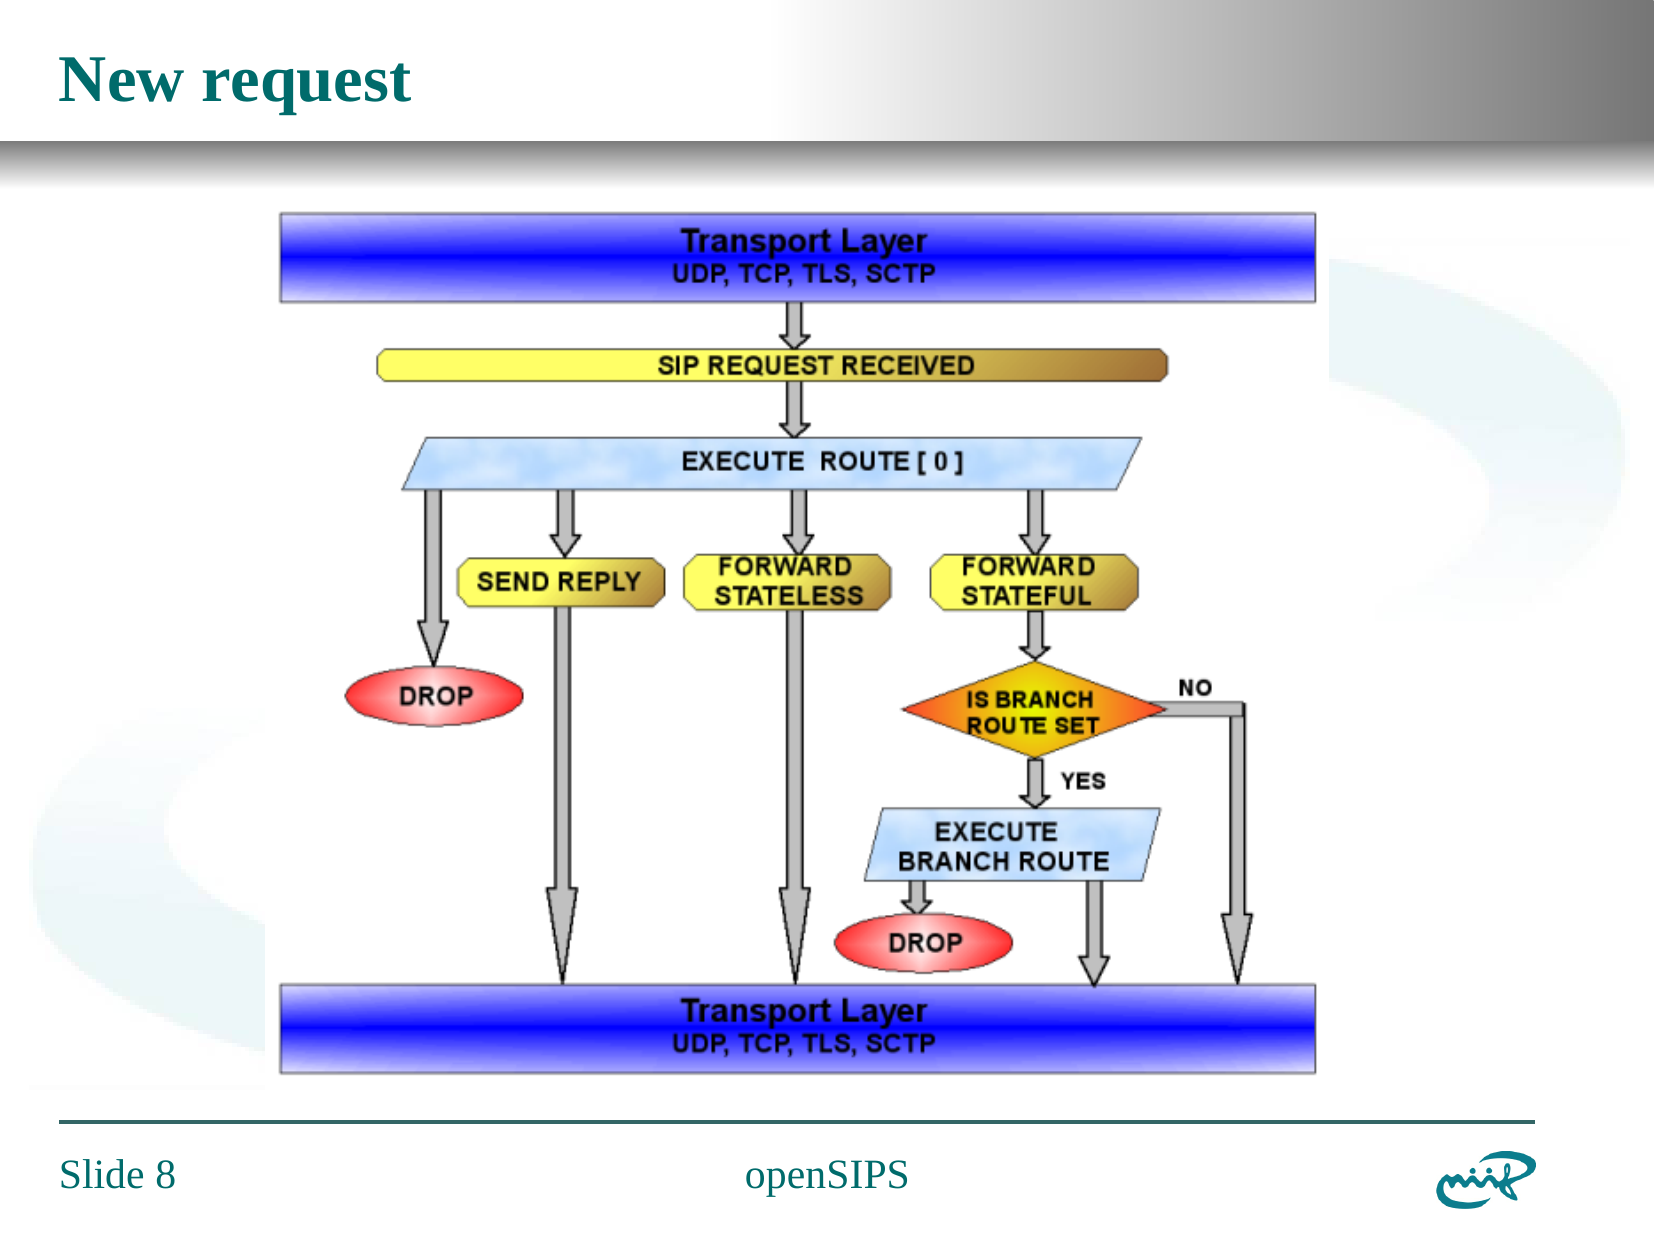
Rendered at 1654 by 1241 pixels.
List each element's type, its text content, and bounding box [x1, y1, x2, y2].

picture [1436, 1151, 1536, 1209]
title New request [59, 29, 1418, 128]
picture [29, 198, 1630, 1093]
